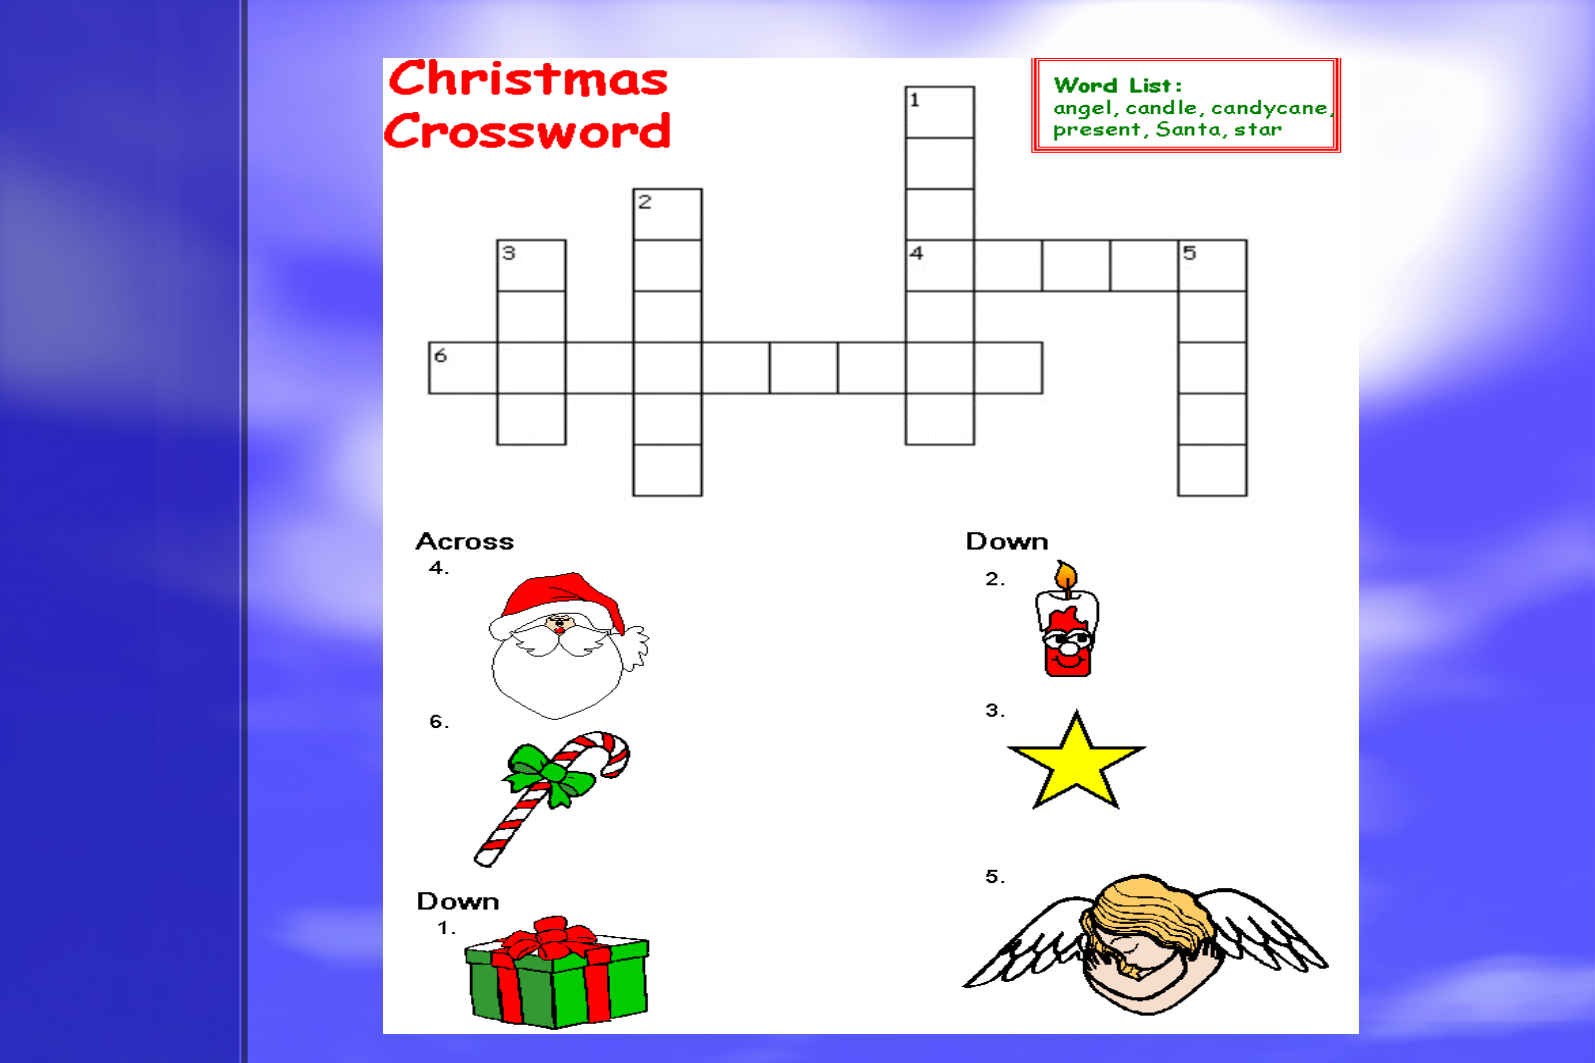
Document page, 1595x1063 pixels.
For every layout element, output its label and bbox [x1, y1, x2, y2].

picture [383, 58, 1359, 1034]
